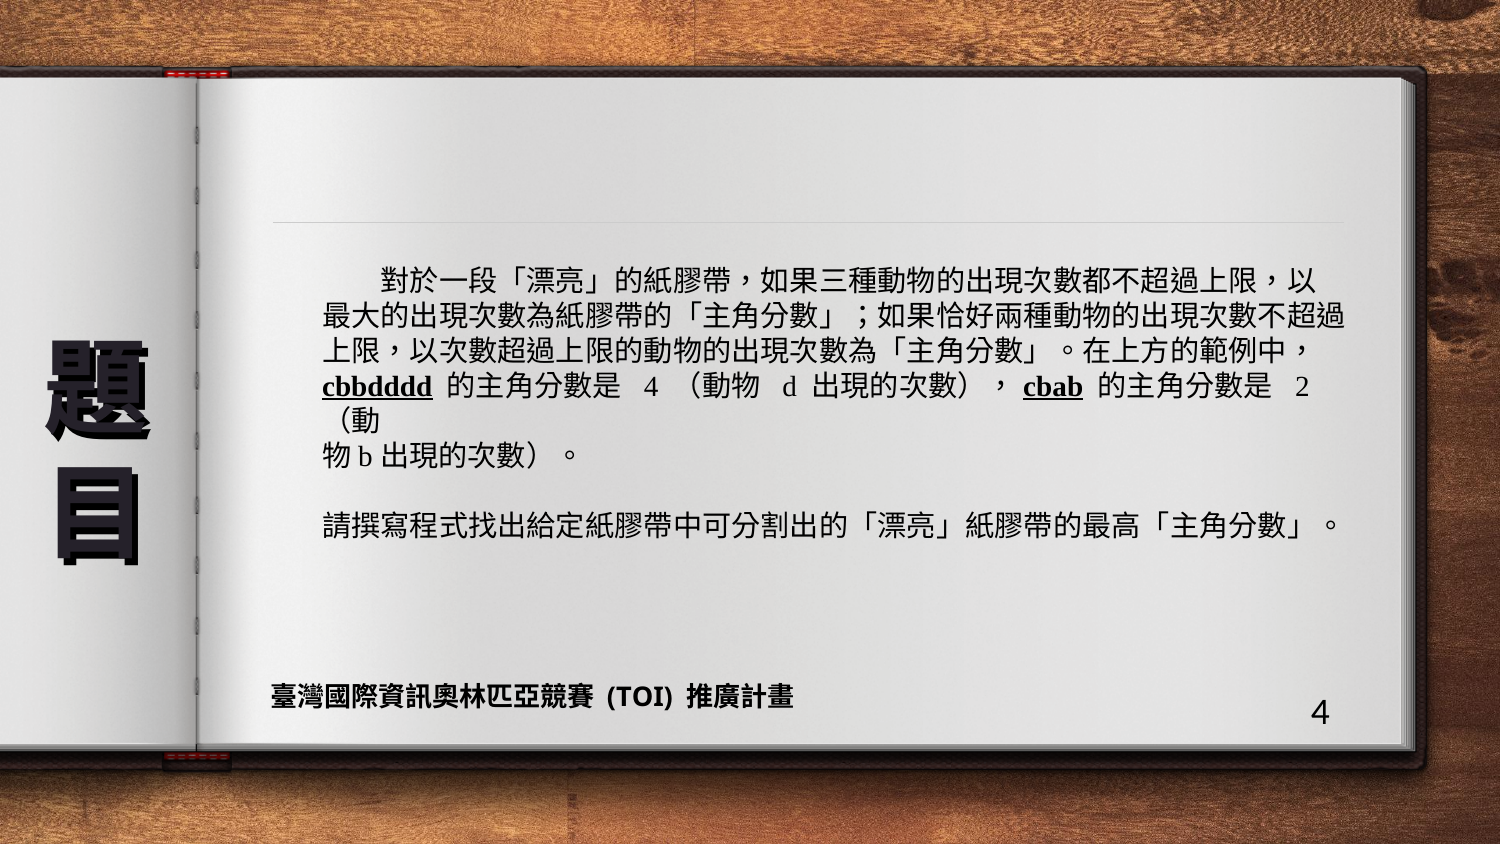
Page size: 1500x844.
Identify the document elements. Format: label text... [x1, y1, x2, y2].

text_box 對於一段「漂亮」的紙膠帶，如果三種動物的出現次數都不超過上限，以 最大的出現次數為紙膠帶的「主角分數」；如果恰好兩種動物的出現次數不超過 上限，以次數超過上限的動物的出現次數為「主角分數」。在上方的範例中， cbbdddd 的主角分數是 4 （動物 d 出現的次數），cbab 的主角分數是 2（動 物b出現的次數）。 請撰寫程式找出給定紙膠帶中可分割出的「漂亮」紙膠帶的最高「主角分數」。 [307, 255, 1361, 550]
text_box [1295, 672, 1386, 737]
title 題 目 [28, 306, 210, 552]
